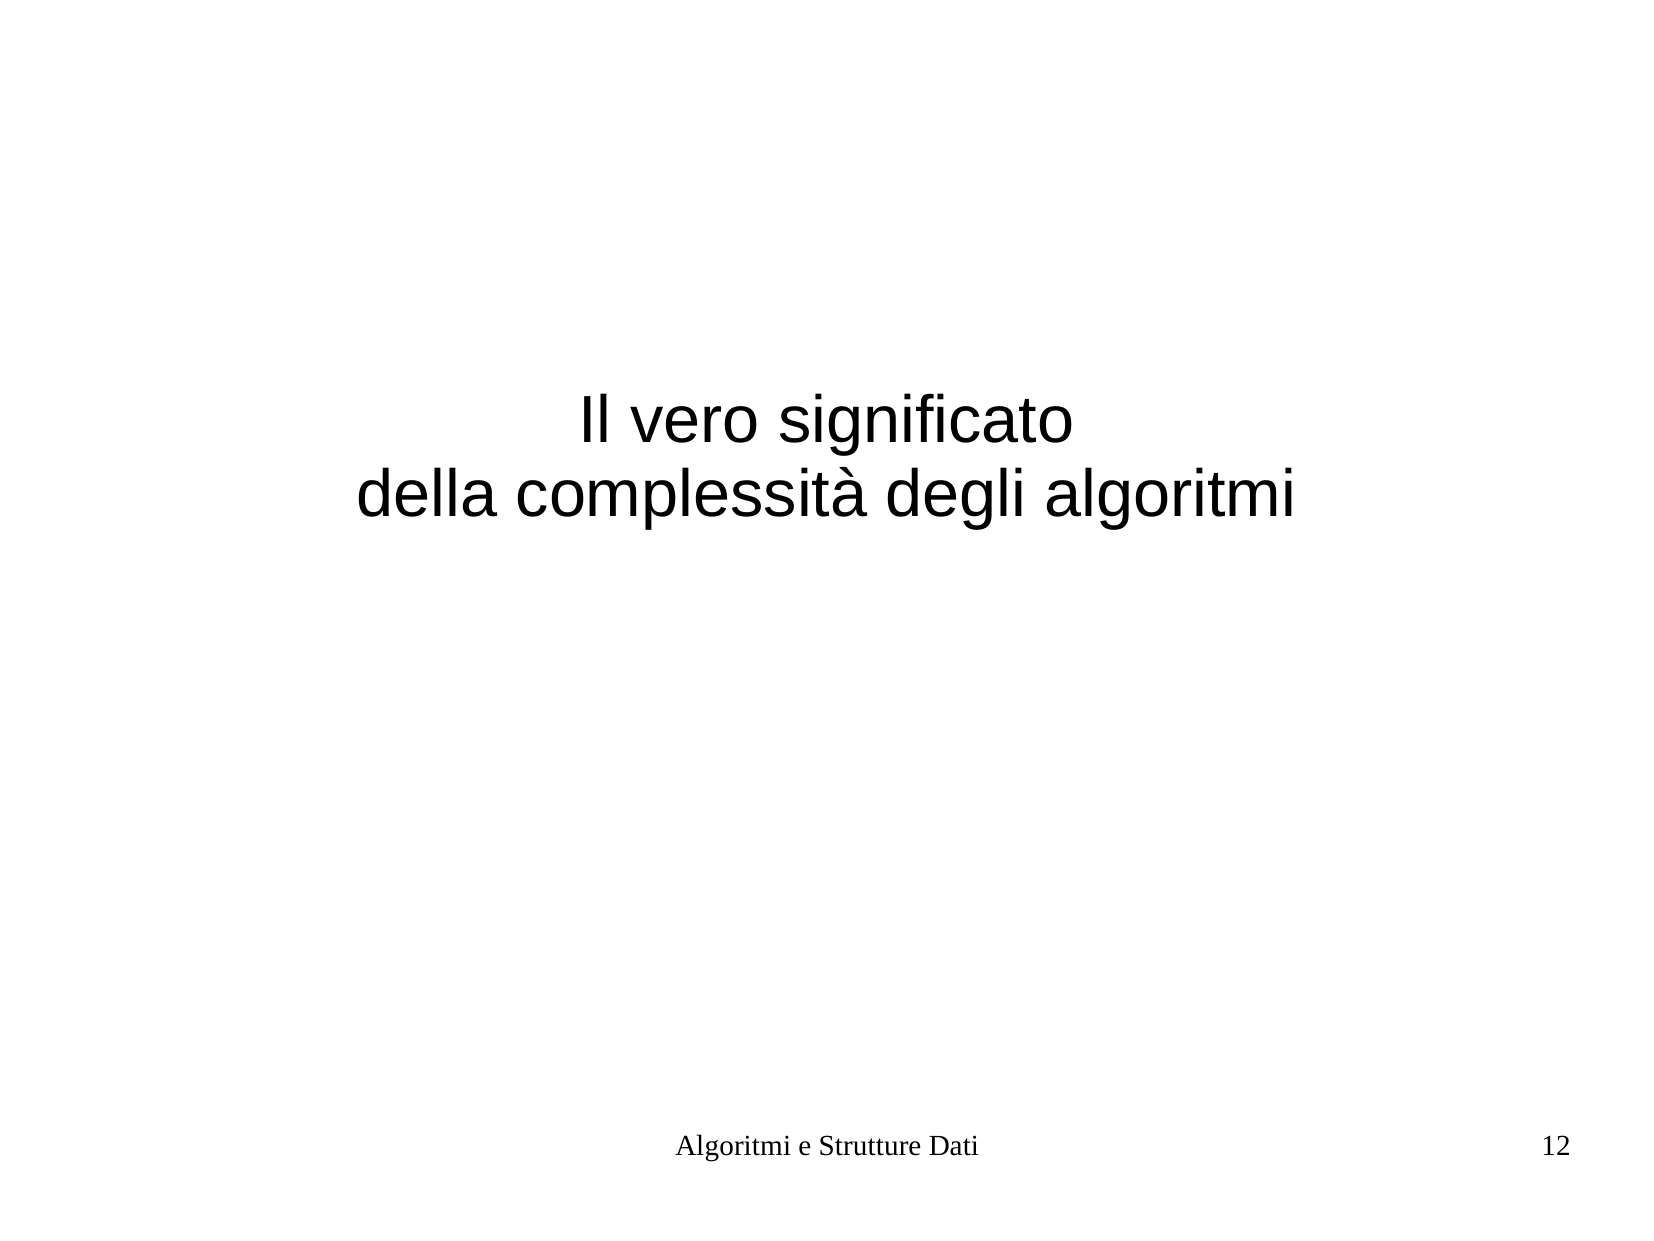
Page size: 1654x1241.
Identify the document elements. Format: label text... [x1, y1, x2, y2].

subtitle Il vero significato della complessità degli algoritmi [82, 49, 1571, 864]
